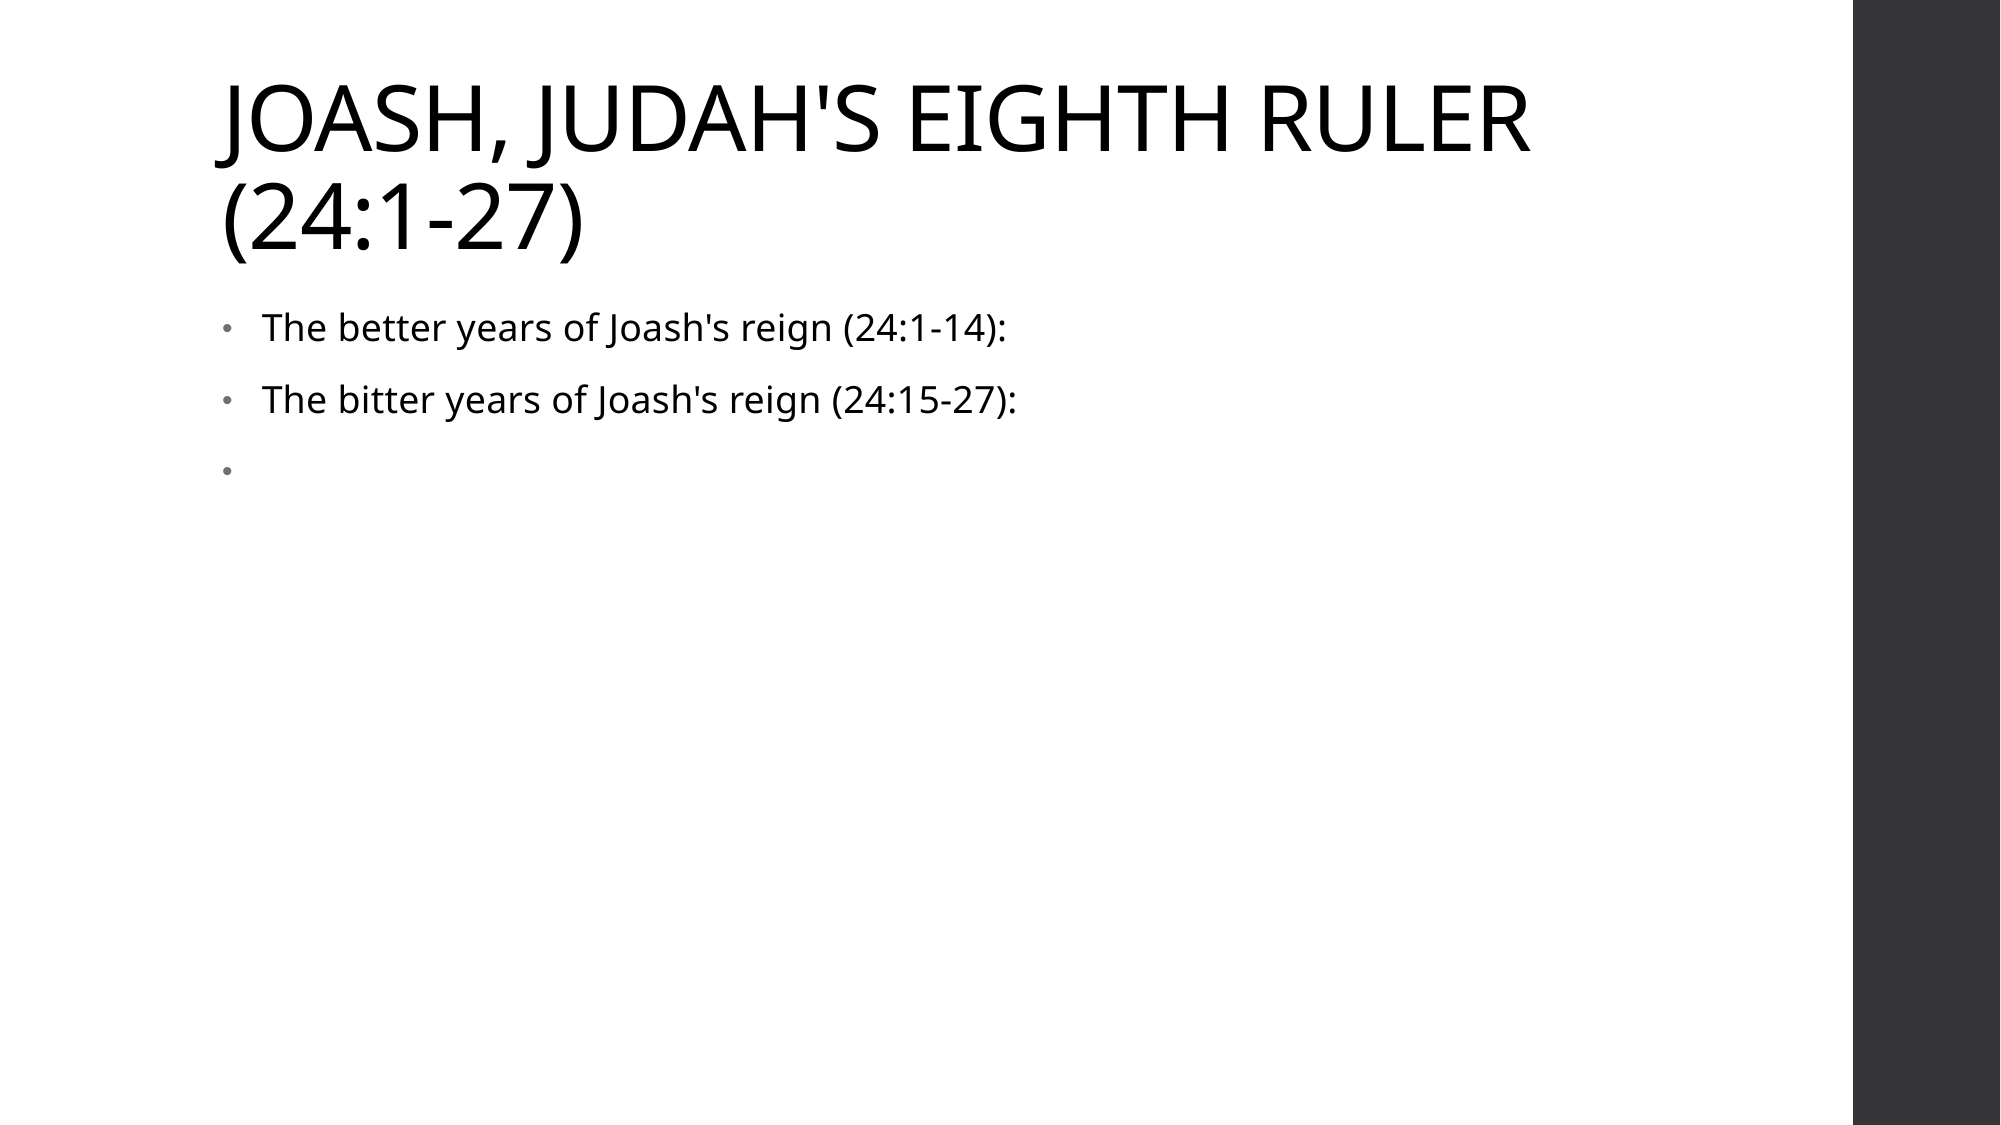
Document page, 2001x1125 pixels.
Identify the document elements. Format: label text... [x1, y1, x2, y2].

title JOASH, JUDAH'S EIGHTH RULER (24:1-27) [206, 60, 1797, 278]
list The better years of Joash's reign (24:1-14): The bitter years of Joash's reign (24:15-27): [206, 299, 1617, 1014]
